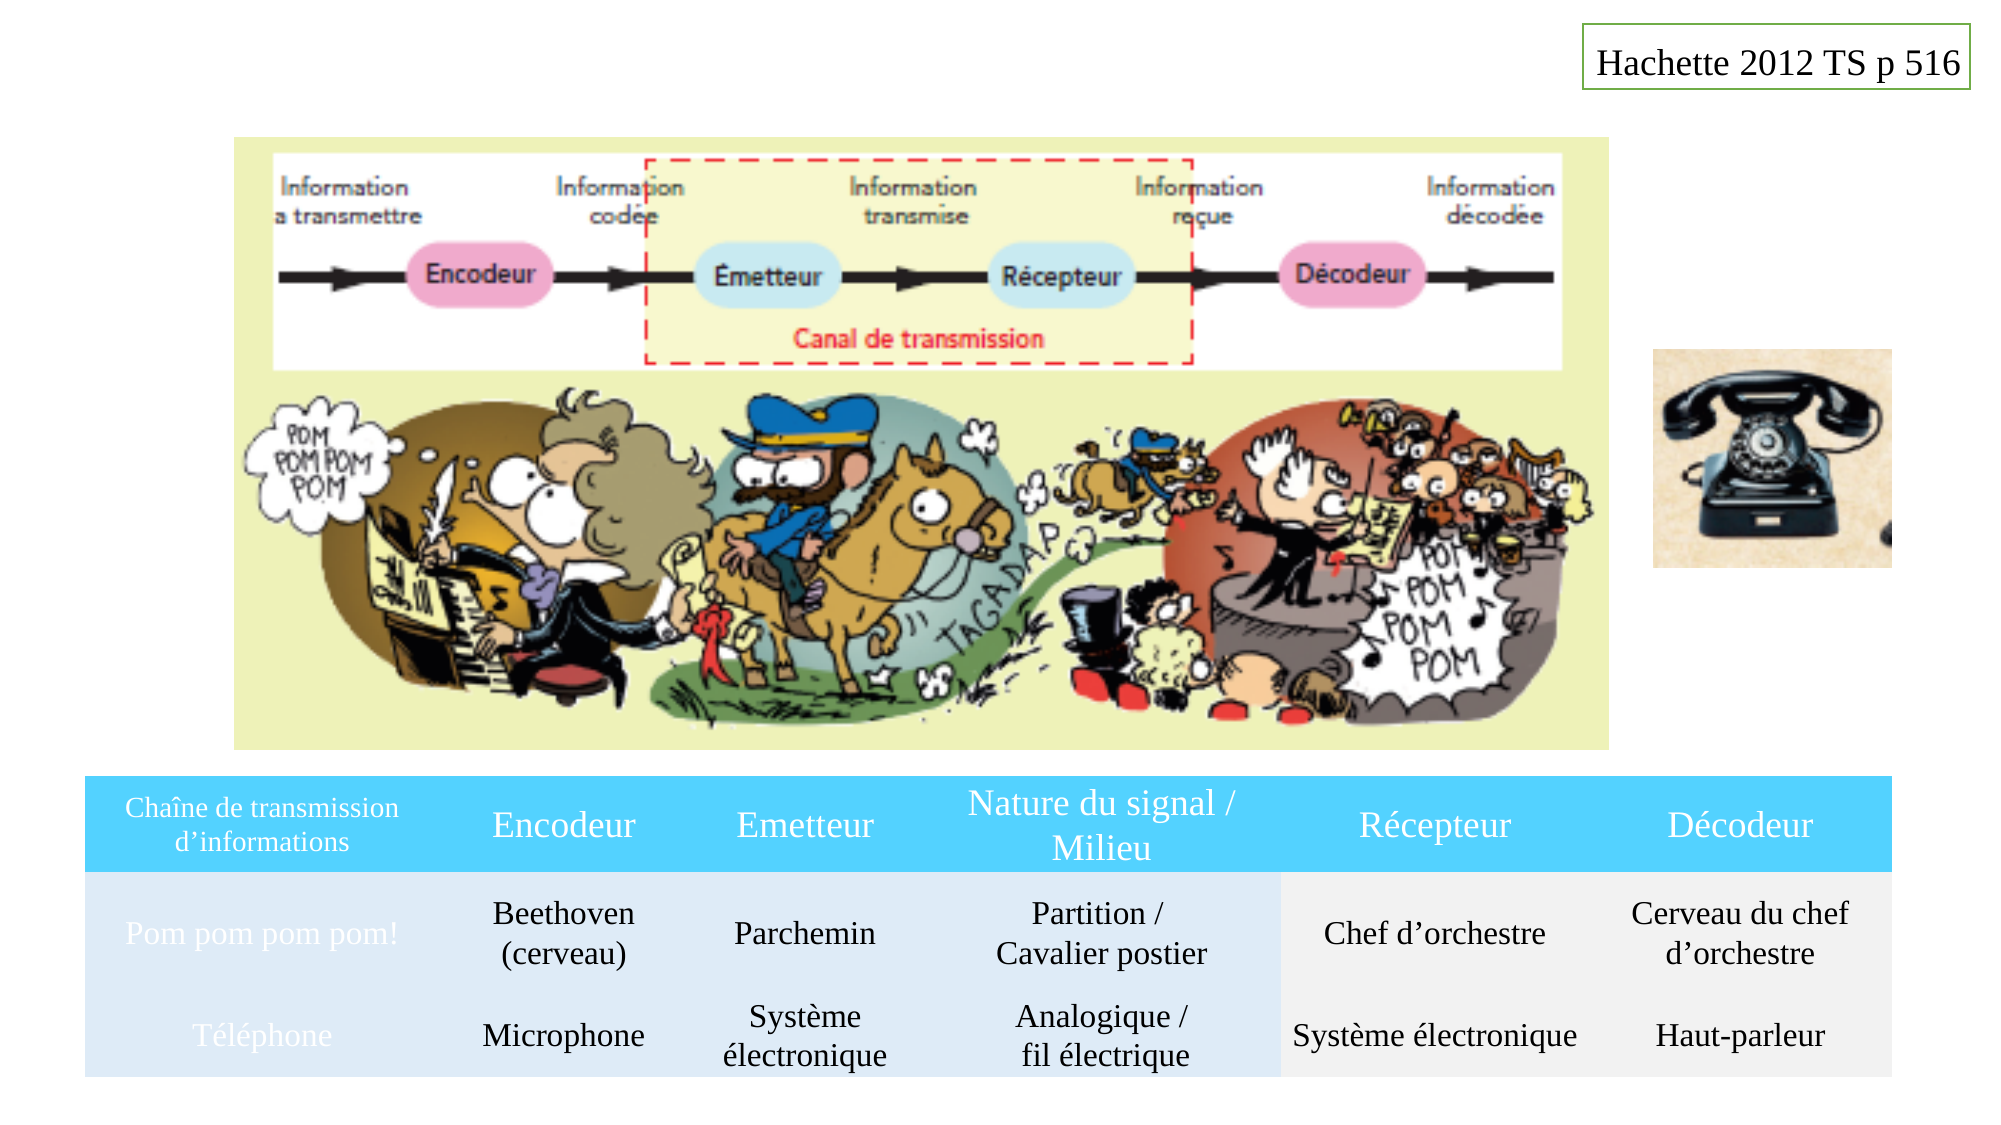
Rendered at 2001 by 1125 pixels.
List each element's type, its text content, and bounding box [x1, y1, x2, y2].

table_cell Partition / Cavalier postier [923, 872, 1281, 992]
table_header Emetteur [688, 776, 923, 872]
table_cell Cerveau du chef d’orchestre [1589, 872, 1892, 992]
picture [1653, 349, 1892, 569]
table_cell Haut-parleur [1589, 992, 1892, 1077]
table_header Chaîne de transmission d’informations [85, 776, 440, 872]
table_header Nature du signal / Milieu [923, 776, 1281, 872]
table_cell Microphone [440, 992, 688, 1077]
text_box Hachette 2012 TS p 516 [1581, 27, 1980, 91]
table_cell Beethoven (cerveau) [440, 872, 688, 992]
table_cell Parchemin [688, 872, 923, 992]
table_header Récepteur [1281, 776, 1589, 872]
table_cell Analogique / fil électrique [923, 992, 1281, 1077]
table_cell Téléphone [85, 992, 440, 1077]
table_cell Système électronique [688, 992, 923, 1077]
table_header Encodeur [440, 776, 688, 872]
table_cell Système électronique [1281, 992, 1589, 1077]
table_header Décodeur [1589, 776, 1892, 872]
table_cell Chef d’orchestre [1281, 872, 1589, 992]
table_cell Pom pom pom pom! [85, 872, 440, 992]
picture [234, 137, 1609, 750]
